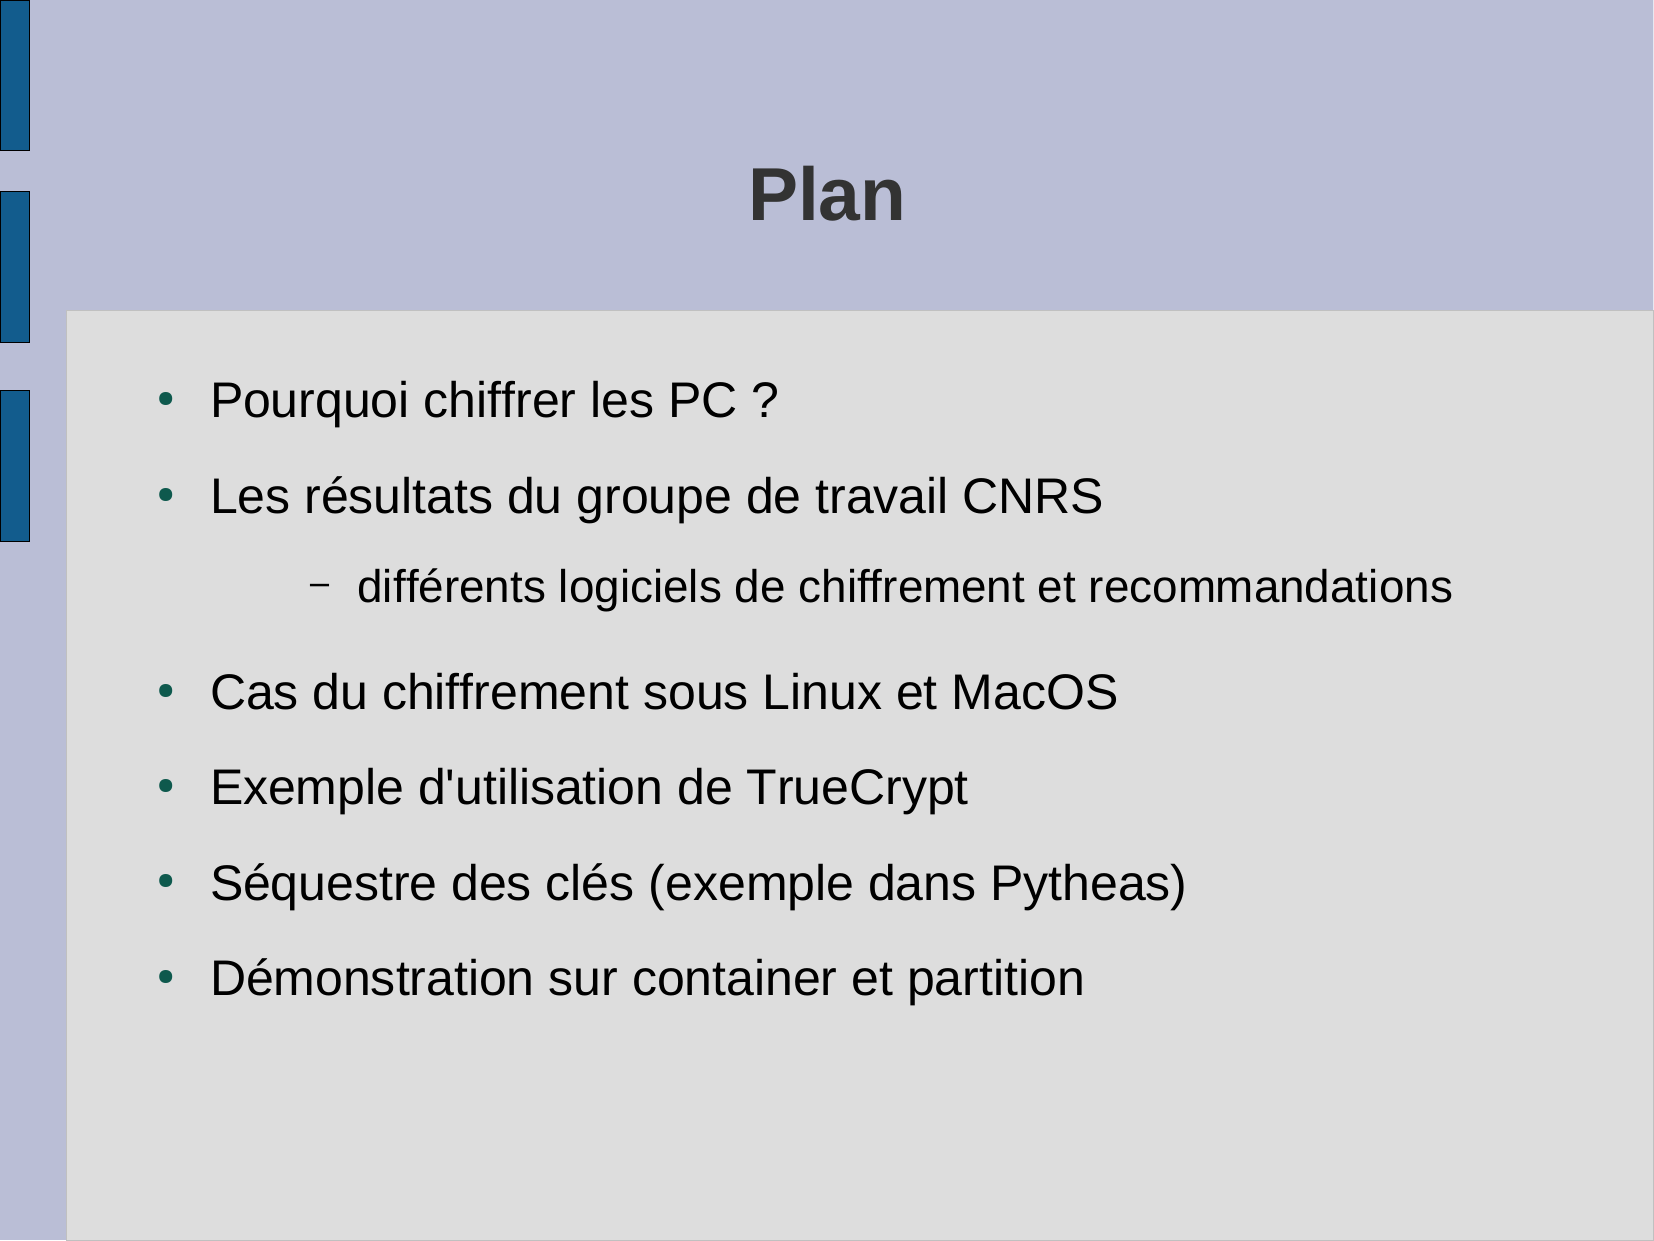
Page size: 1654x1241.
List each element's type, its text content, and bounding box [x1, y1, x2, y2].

title Plan [121, 91, 1534, 299]
list Pourquoi chiffrer les PC ? Les résultats du groupe de travail CNRS différents logiciels de chiffrement et recommandations Cas du chiffrement sous Linux et MacOS Exemple d'utilisation de TrueCrypt Séquestre des clés (exemple dans Pytheas) Démonstration sur container et partition [121, 344, 1534, 1127]
